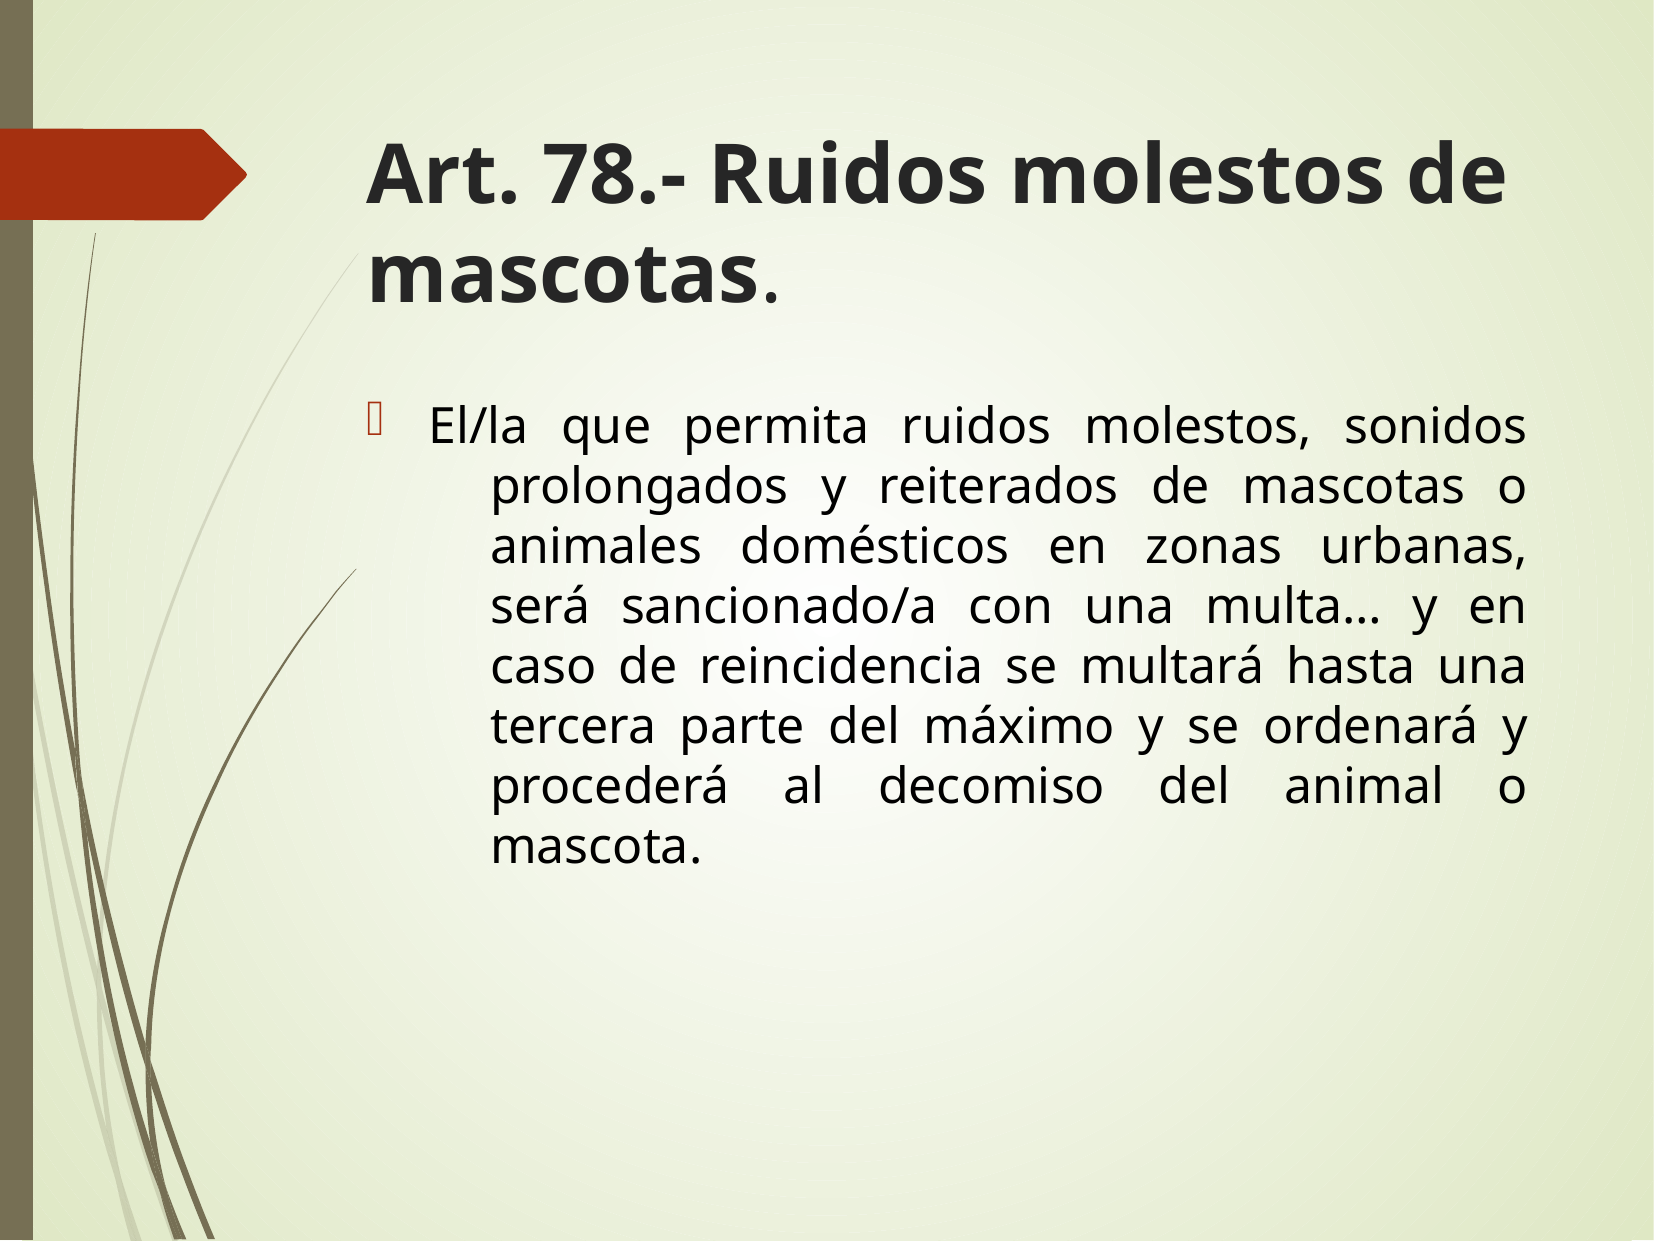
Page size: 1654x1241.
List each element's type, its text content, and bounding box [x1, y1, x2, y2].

title Art. 78.- Ruidos molestos de mascotas. [351, 112, 1544, 345]
list El/la que permita ruidos molestos, sonidos prolongados y reiterados de mascotas o animales domésticos en zonas urbanas, será sancionado/a con una multa… y en caso de reincidencia se multará hasta una tercera parte del máximo y se ordenará y procederá al decomiso del animal o mascota. [351, 385, 1544, 1069]
